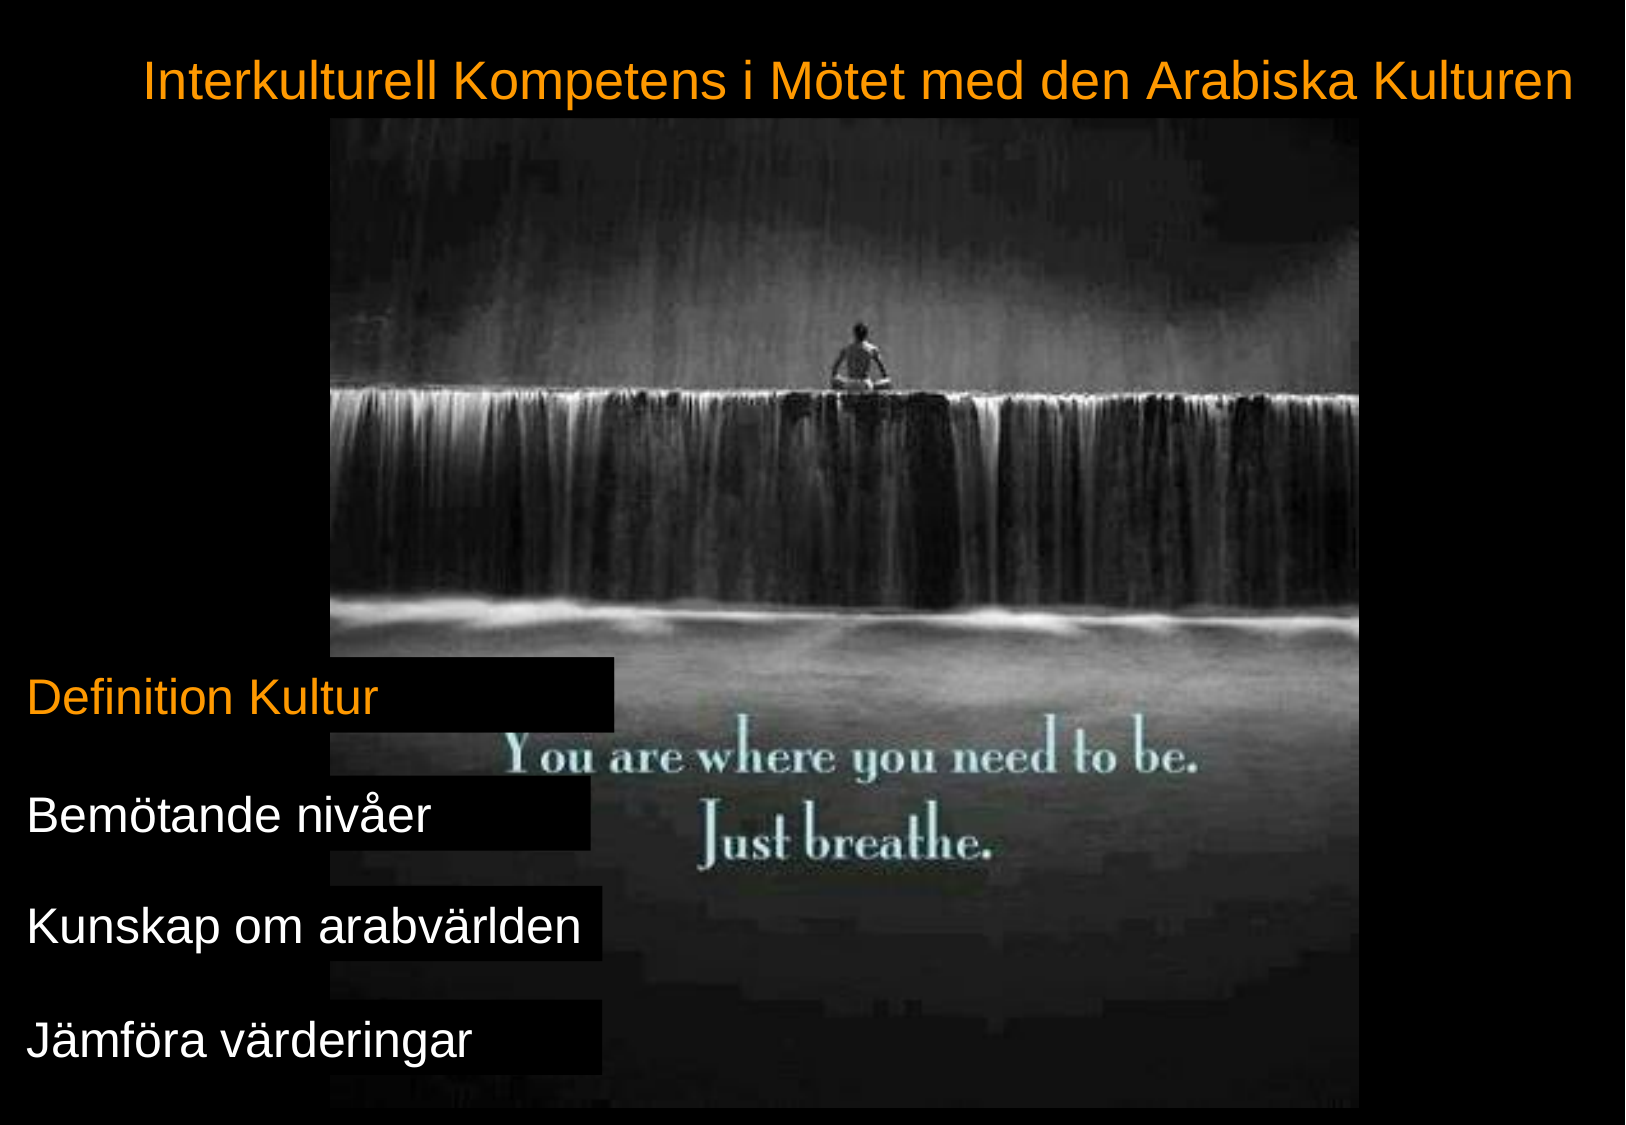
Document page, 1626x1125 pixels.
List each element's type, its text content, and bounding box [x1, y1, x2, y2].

text_box Interkulturell Kompetens i Mötet med den Arabiska Kulturen [128, 37, 1607, 119]
text_box Definition Kultur [11, 657, 615, 733]
picture [330, 119, 1359, 1108]
text_box Jämföra värderingar [11, 999, 603, 1075]
text_box Kunskap om arabvärlden [11, 885, 603, 962]
text_box Bemötande nivåer [11, 775, 591, 851]
